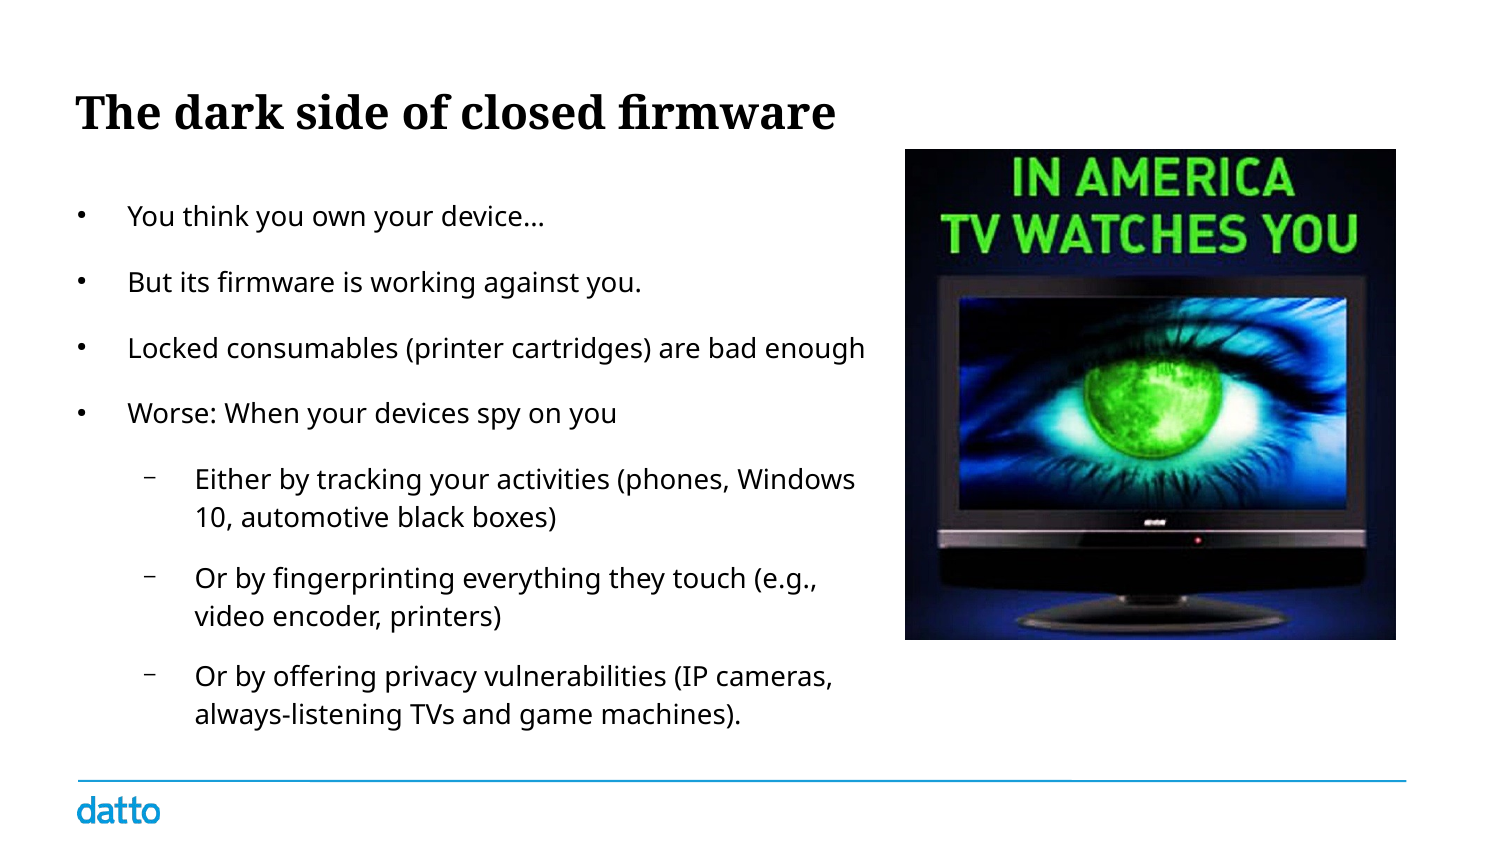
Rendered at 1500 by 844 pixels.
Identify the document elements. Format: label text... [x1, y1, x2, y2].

picture [122, 808, 133, 824]
picture [905, 149, 1396, 640]
picture [82, 808, 91, 819]
picture [95, 796, 133, 824]
picture [77, 796, 91, 808]
title The dark side of closed firmware [75, 51, 1404, 172]
picture [146, 808, 156, 819]
picture [136, 796, 160, 824]
list You think you own your device… But its firmware is working against you. Locked consumables (printer cartridges) are bad enough Worse: When your devices spy on you Either by tracking your activities (phones, Windows 10, automotive black boxes) Or by fingerprinting everything they touch (e.g., video encoder, printers) Or by offering privacy vulnerabilities (IP cameras, always-listening TVs and game machines). [60, 197, 871, 766]
